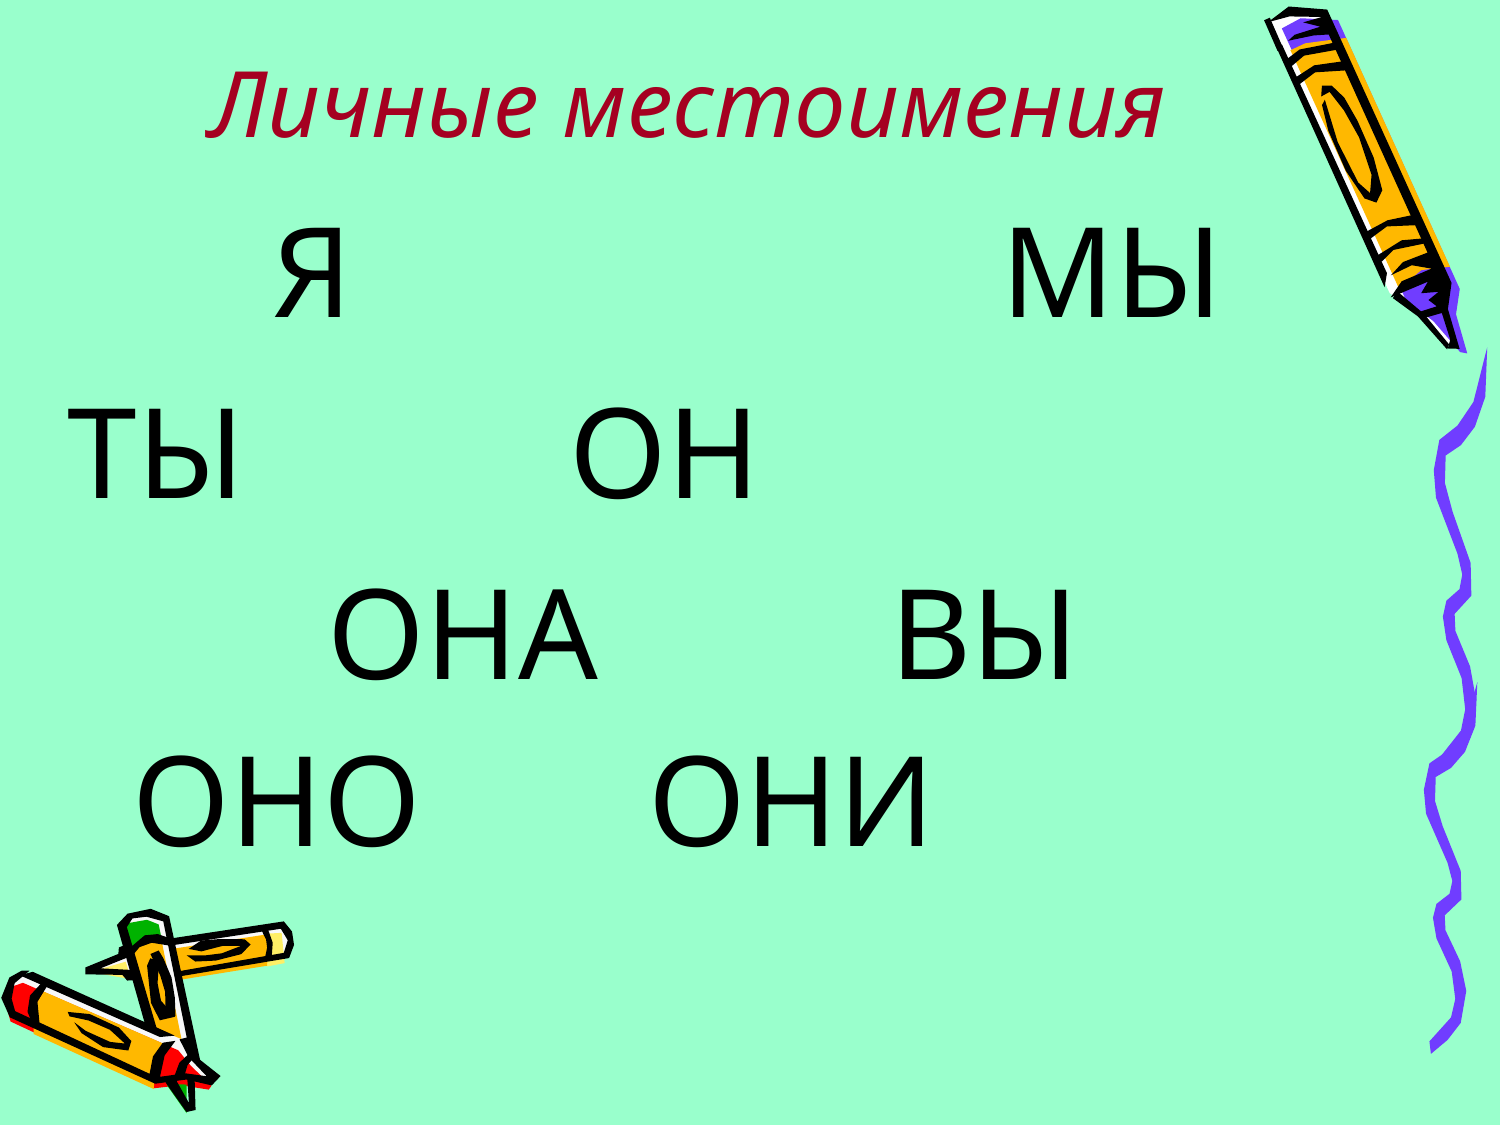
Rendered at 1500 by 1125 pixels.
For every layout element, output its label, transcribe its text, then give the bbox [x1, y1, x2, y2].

list Я МЫ ТЫ ОН ОНА ВЫ ОНО ОНИ [53, 184, 1436, 1110]
title Личные местоимения [123, 0, 1251, 164]
